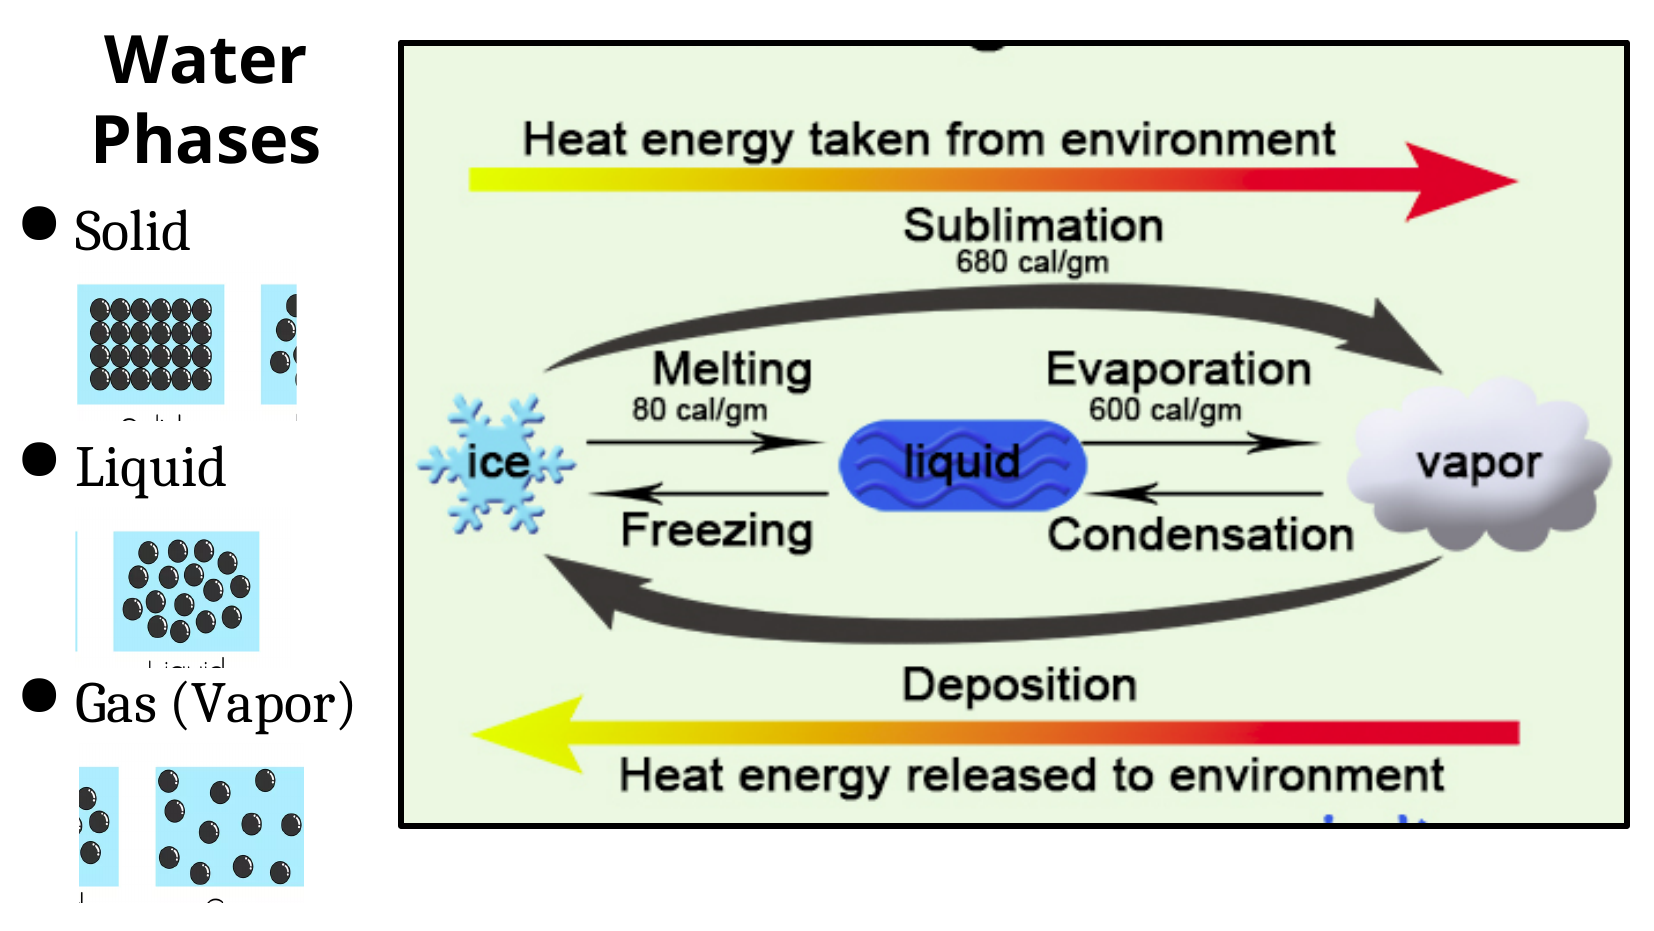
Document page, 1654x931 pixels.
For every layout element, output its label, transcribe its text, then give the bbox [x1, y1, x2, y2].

picture [75, 507, 291, 668]
title Water Phases [0, 5, 413, 124]
picture [79, 743, 305, 903]
text_box Solid Liquid Gas (Vapor) [0, 124, 398, 742]
picture [77, 260, 297, 421]
picture [403, 45, 1625, 823]
